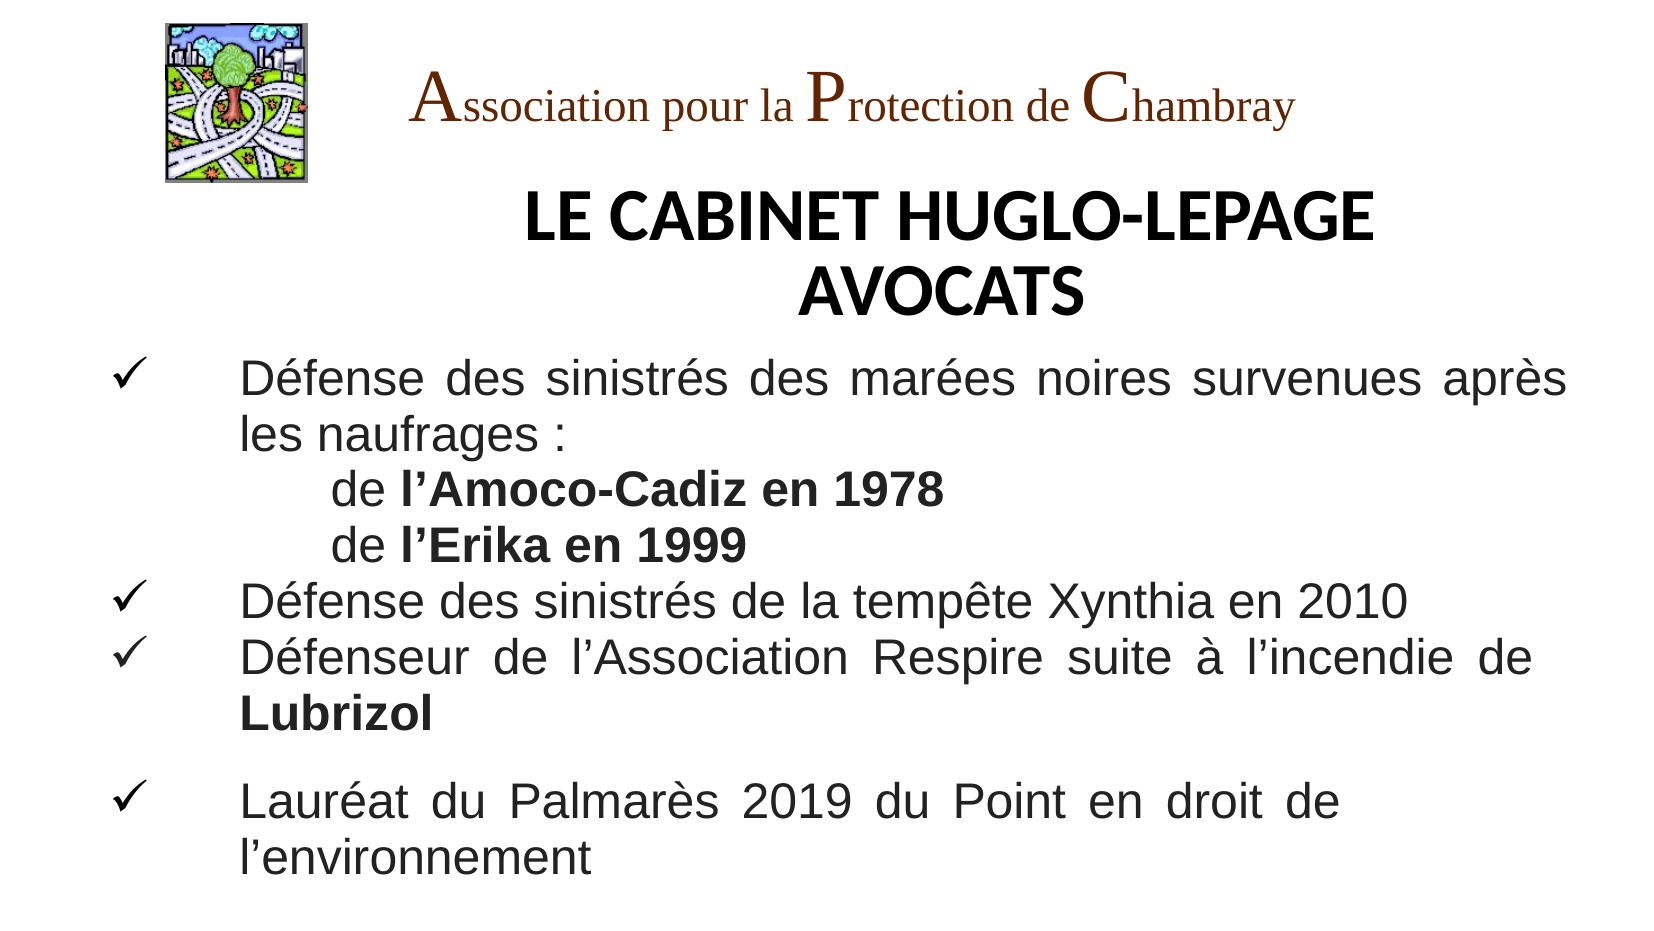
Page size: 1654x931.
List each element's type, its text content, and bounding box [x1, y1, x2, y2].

text_box Association pour la Protection de Chambray [393, 47, 1418, 146]
picture [165, 23, 308, 183]
text_box  Défense des sinistrés des marées noires survenues après les naufrages : de l’Amoco-Cadiz en 1978 de l’Erika en 1999  Défense des sinistrés de la tempête Xynthia en 2010  Défenseur de l’Association Respire suite à l’incendie de Lubrizol  Lauréat du Palmarès 2019 du Point en droit de l’environnement [94, 342, 1583, 892]
text_box LE CABINET HUGLO-LEPAGE AVOCATS [401, 177, 1501, 342]
